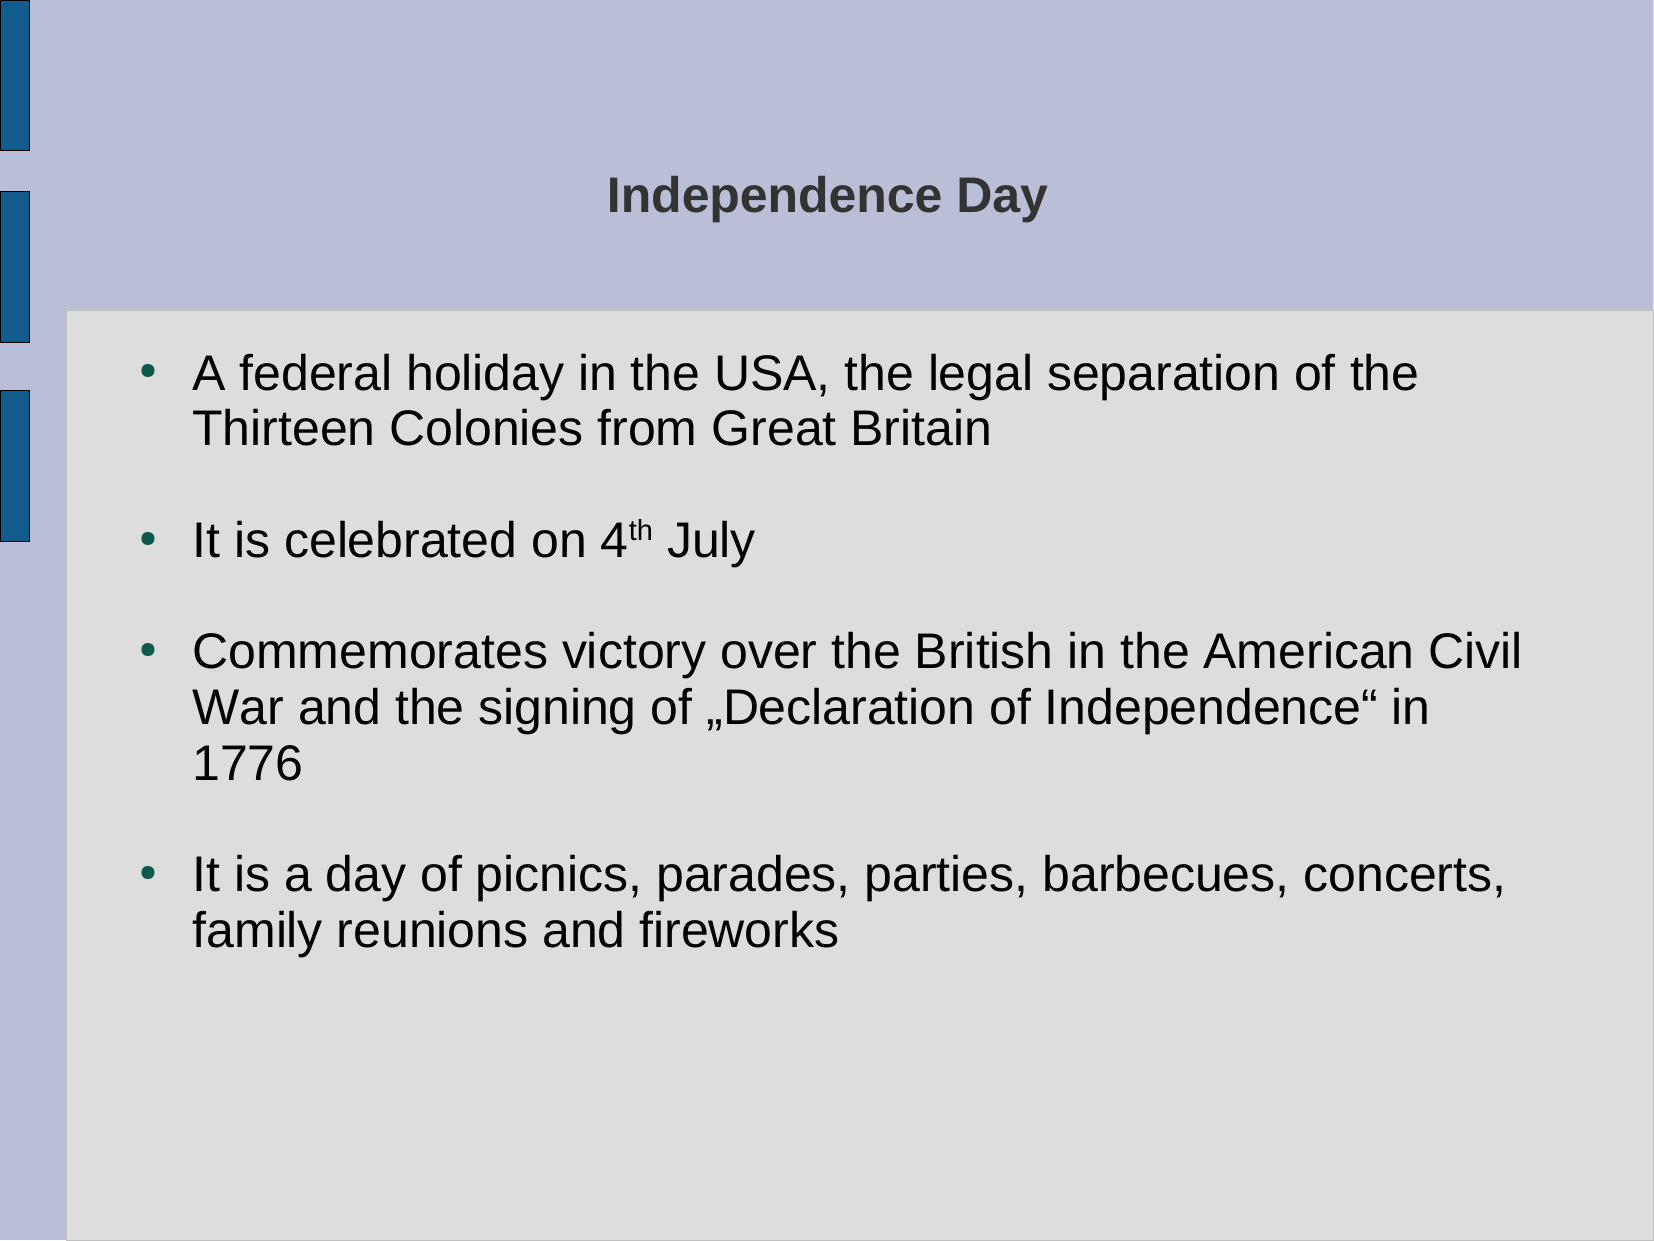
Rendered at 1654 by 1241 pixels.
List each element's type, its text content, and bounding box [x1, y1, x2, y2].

list A federal holiday in the USA, the legal separation of the Thirteen Colonies from Great Britain It is celebrated on 4th July Commemorates victory over the British in the American Civil War and the signing of „Declaration of Independence“ in 1776 It is a day of picnics, parades, parties, barbecues, concerts, family reunions and fireworks [121, 344, 1534, 1127]
title Independence Day [121, 91, 1534, 299]
